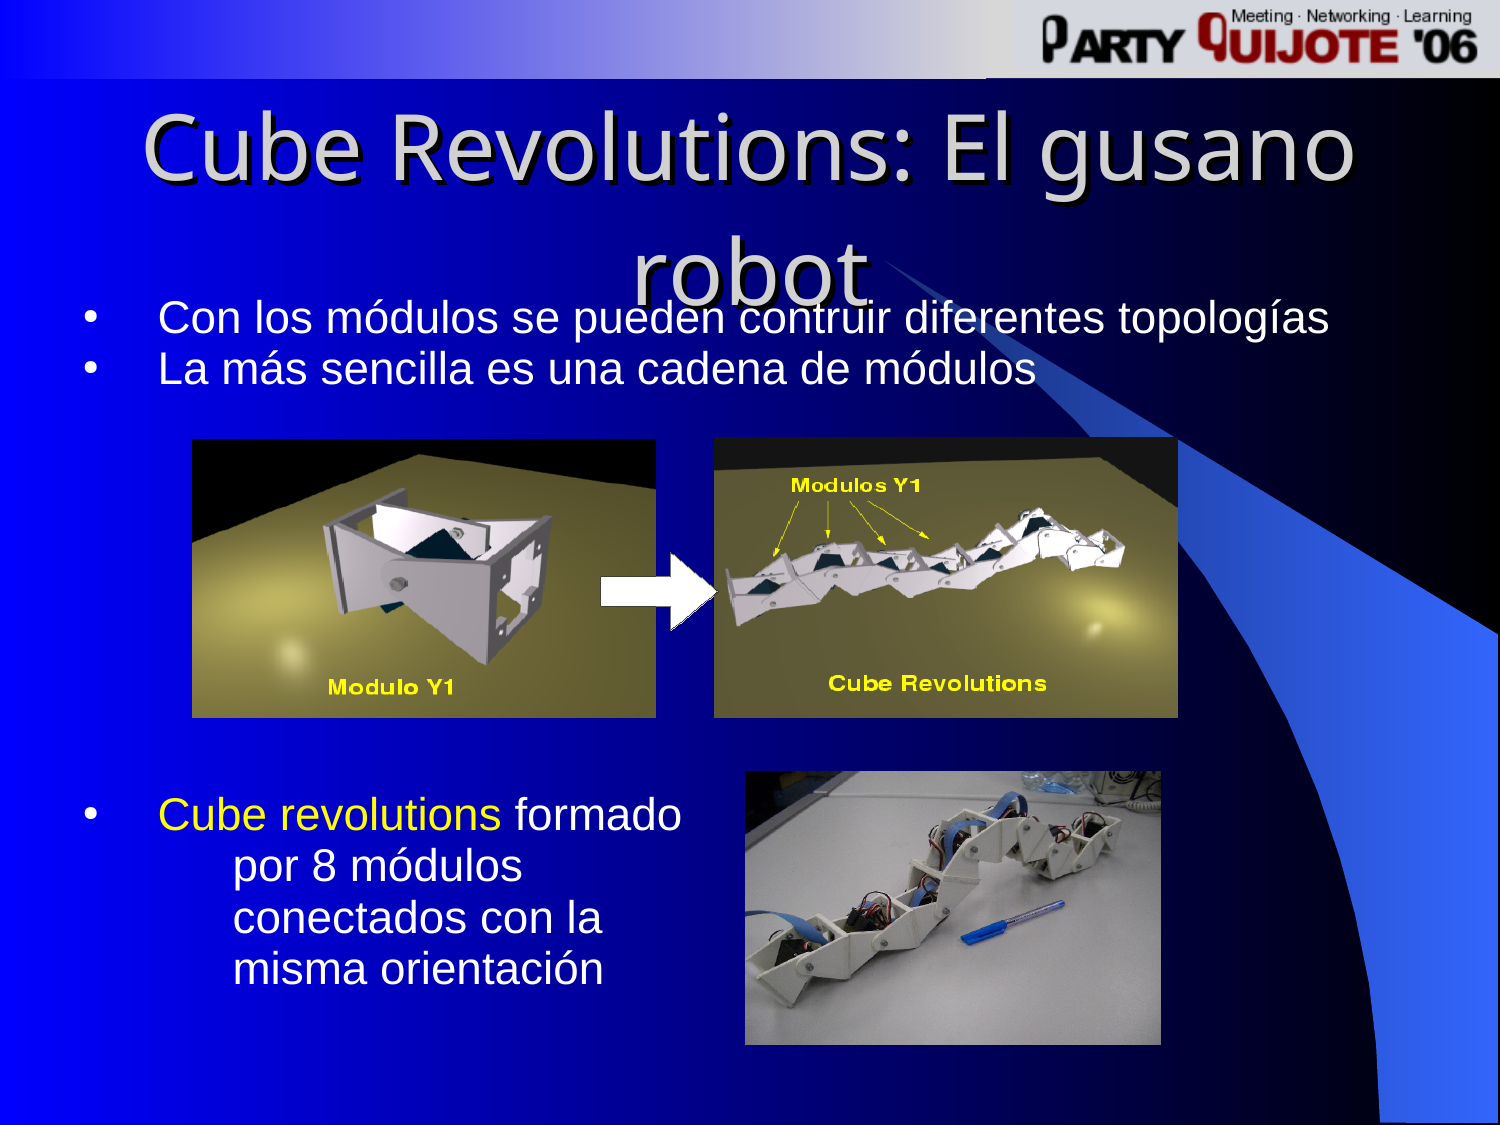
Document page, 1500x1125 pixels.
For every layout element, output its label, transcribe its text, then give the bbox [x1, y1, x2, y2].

picture [192, 437, 1178, 719]
text_box Con los módulos se pueden contruir diferentes topologías La más sencilla es una cadena de módulos [67, 284, 1442, 402]
picture [745, 771, 1161, 1045]
text_box Cube revolutions formado por 8 módulos conectados con la misma orientación [67, 781, 738, 951]
text_box [0, 0, 1500, 79]
title Cube Revolutions: El gusano robot [0, 113, 1500, 302]
picture [1012, 0, 1500, 69]
